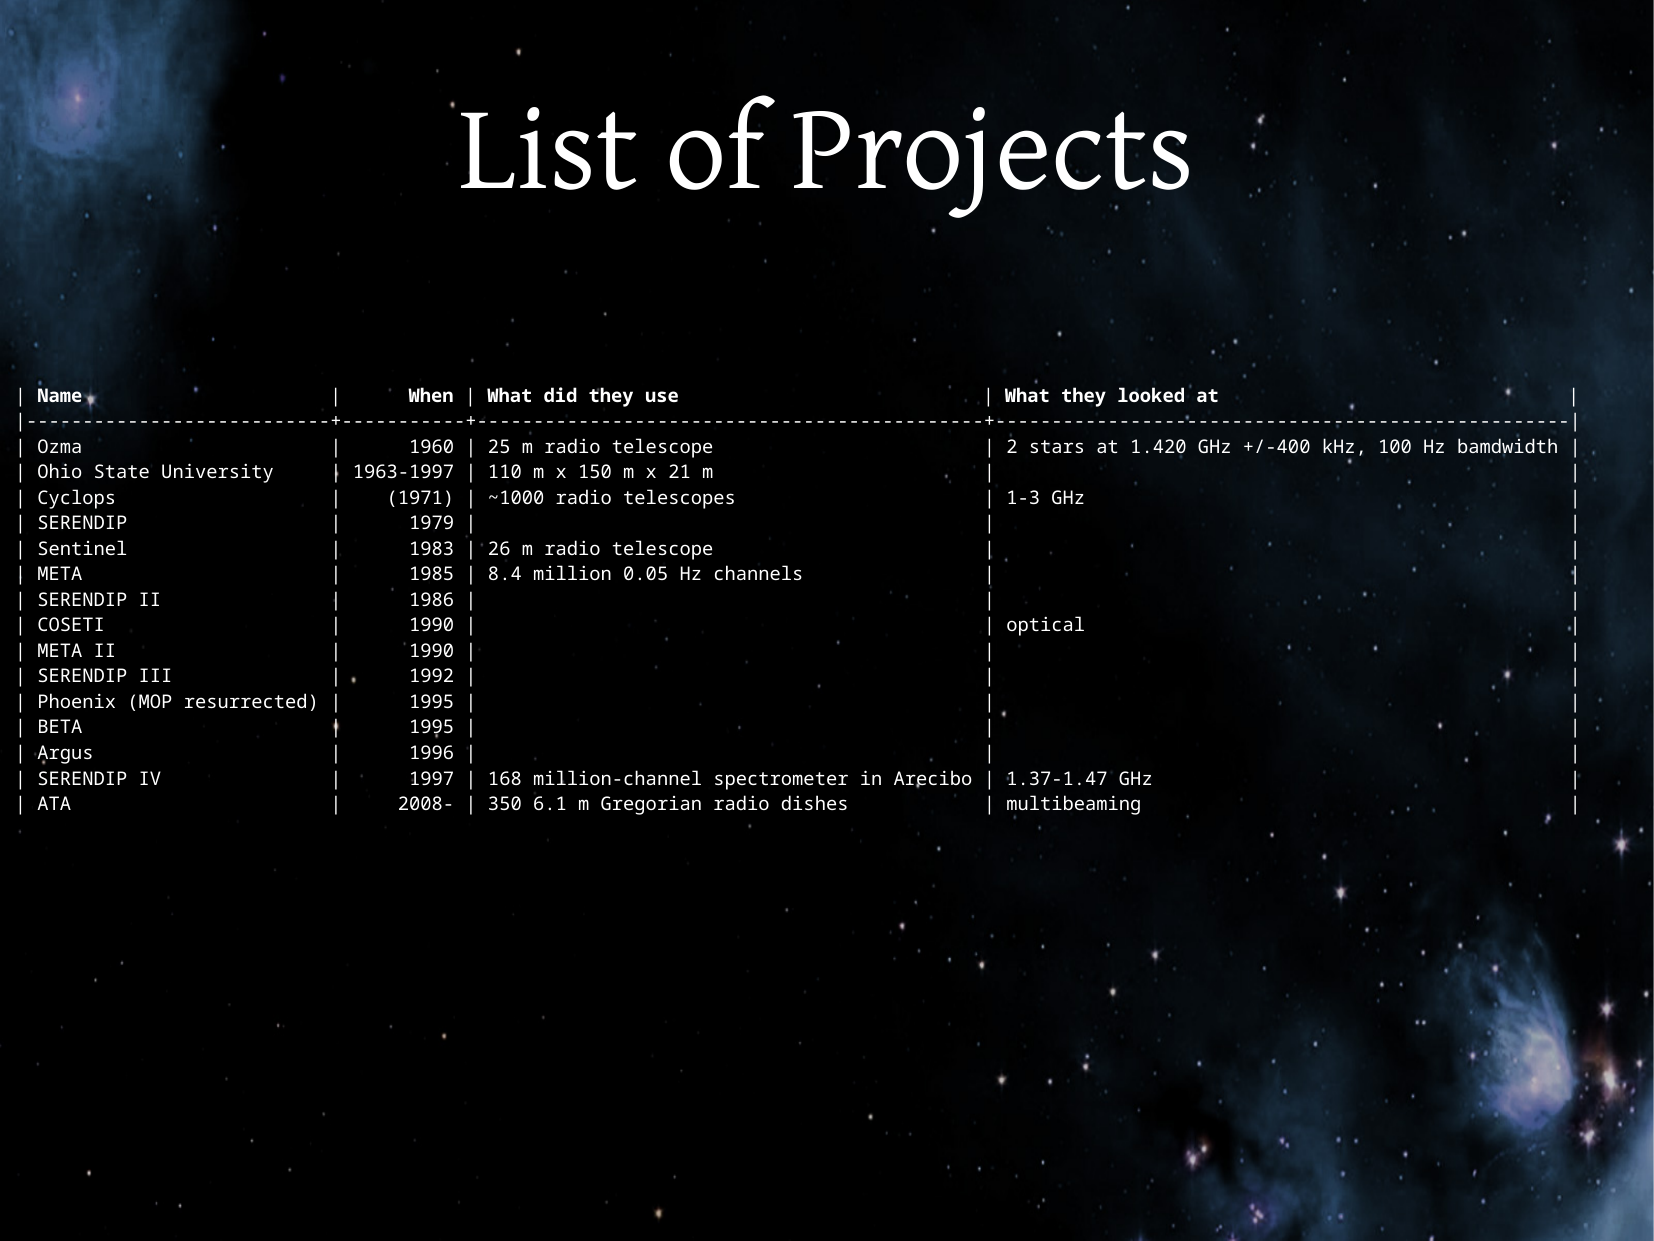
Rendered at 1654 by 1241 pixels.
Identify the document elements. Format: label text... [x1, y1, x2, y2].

title List of Projects [82, 49, 1571, 257]
picture [0, 0, 1654, 1241]
text_box | Name | When | What did they use | What they looked at | |---------------------------+-----------+---------------------------------------------+---------------------------------------------------| | Ozma | 1960 | 25 m radio telescope | 2 stars at 1.420 GHz +/-400 kHz, 100 Hz bamdwidth | | Ohio State University | 1963-1997 | 110 m x 150 m x 21 m | | | Cyclops | (1971) | ~1000 radio telescopes | 1-3 GHz | | SERENDIP | 1979 | | | | Sentinel | 1983 | 26 m radio telescope | | | META | 1985 | 8.4 million 0.05 Hz channels | | | SERENDIP II | 1986 | | | | COSETI | 1990 | | optical | | META II | 1990 | | | | SERENDIP III | 1992 | | | | Phoenix (MOP resurrected) | 1995 | | | | BETA | 1995 | | | | Argus | 1996 | | | | SERENDIP IV | 1997 | 168 million-channel spectrometer in Arecibo | 1.37-1.47 GHz | | ATA | 2008- | 350 6.1 m Gregorian radio dishes | multibeaming | [0, 374, 1617, 846]
